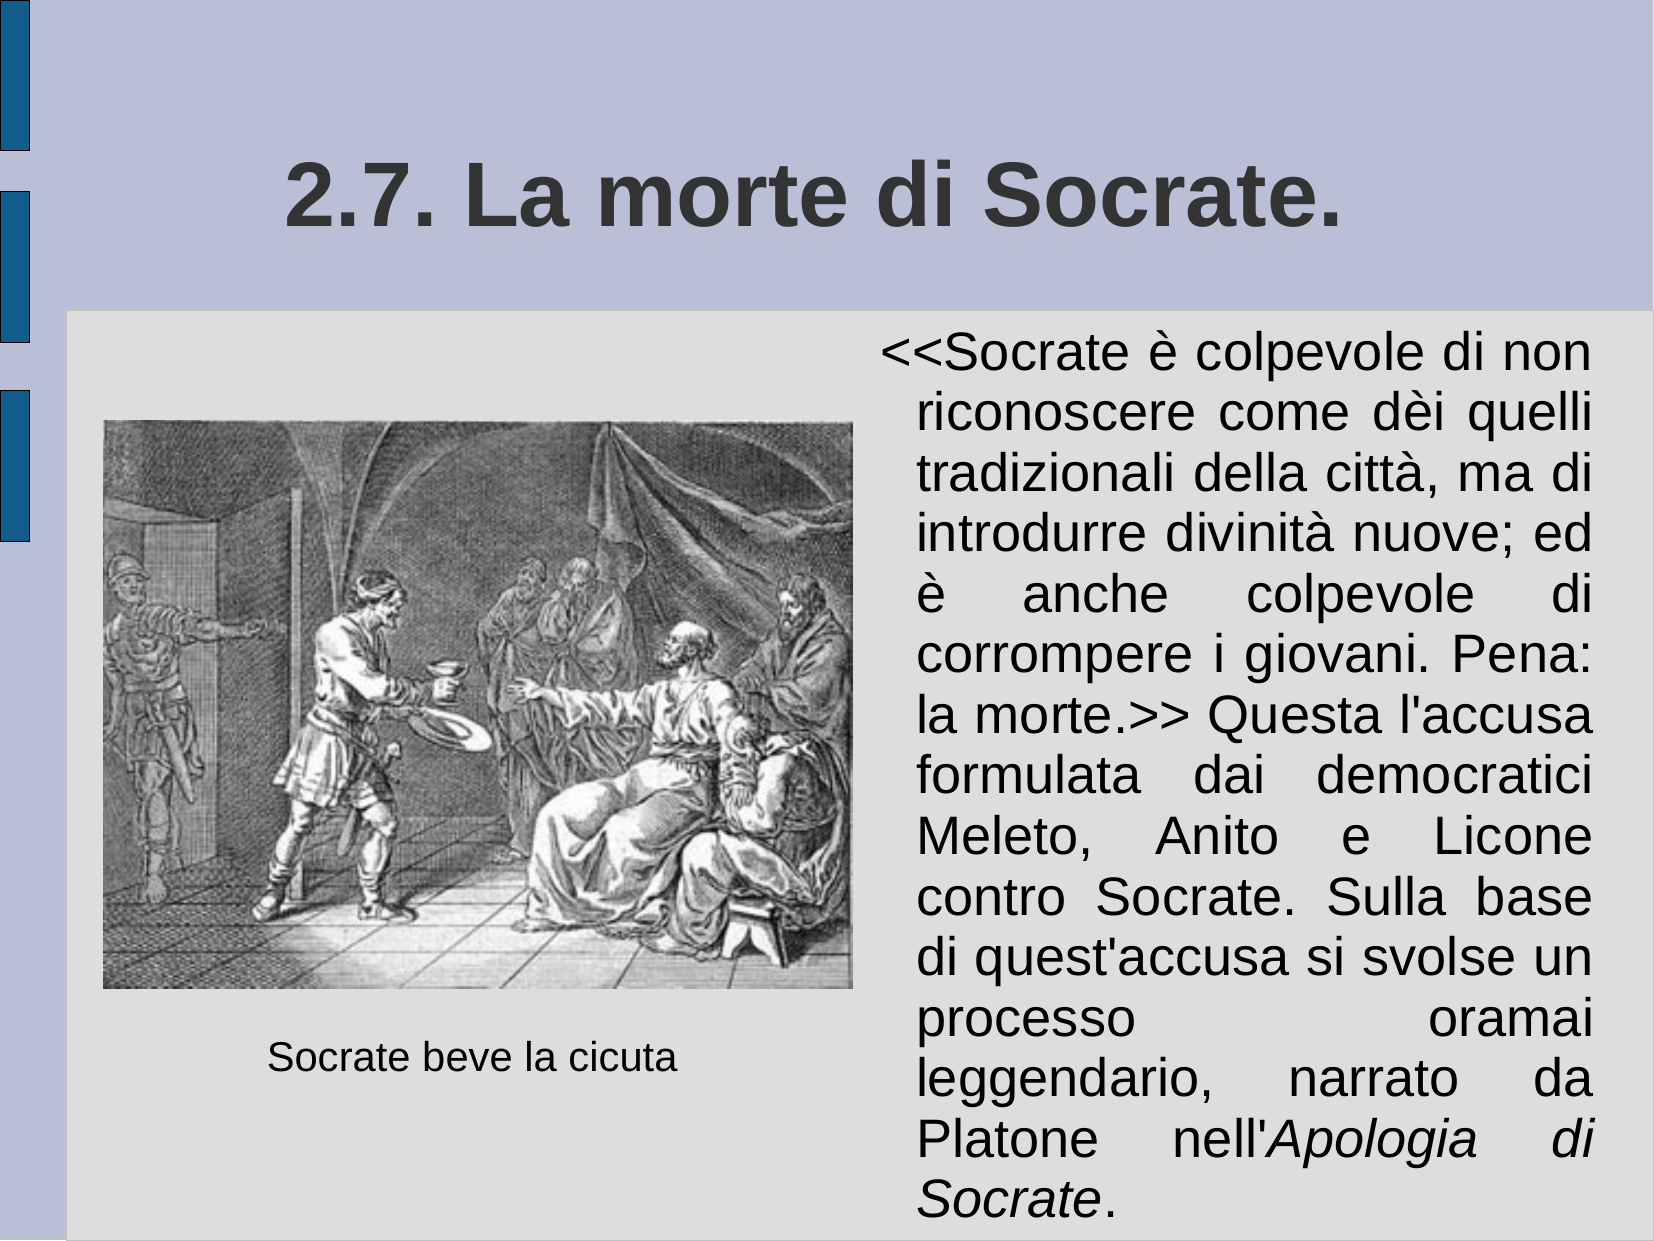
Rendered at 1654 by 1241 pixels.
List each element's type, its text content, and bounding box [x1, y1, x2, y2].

title 2.7. La morte di Socrate. [121, 91, 1534, 299]
picture [103, 420, 853, 989]
list <<Socrate è colpevole di non riconoscere come dèi quelli tradizionali della città, ma di introdurre divinità nuove; ed è anche colpevole di corrompere i giovani. Pena: la morte.>> Questa l'accusa formulata dai democratici Meleto, Anito e Licone contro Socrate. Sulla base di quest'accusa si svolse un processo oramai leggendario, narrato da Platone nell'Apologia di Socrate. [845, 321, 1595, 1230]
text_box Socrate beve la cicuta [177, 1033, 768, 1081]
